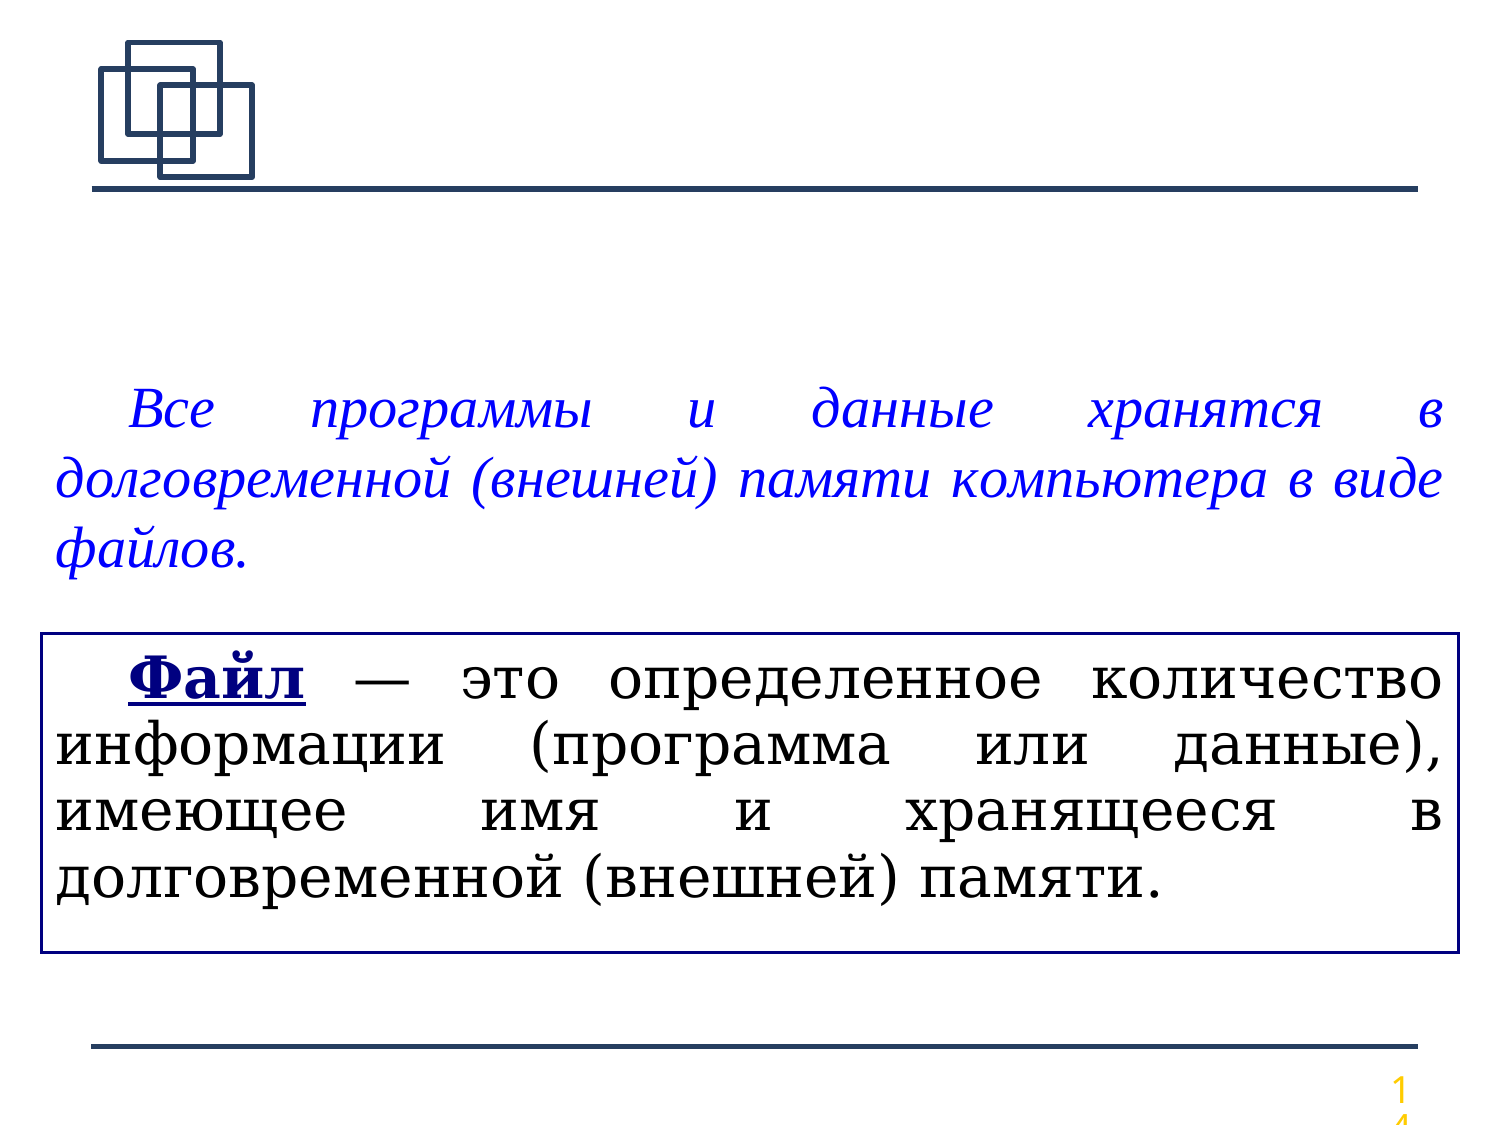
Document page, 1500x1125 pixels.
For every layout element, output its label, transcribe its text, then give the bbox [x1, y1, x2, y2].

list Все программы и данные хранятся в долговременной (внешней) памяти компьютера в виде файлов. Файл — это определенное количество информации (программа или данные), имеющее имя и хранящееся в долговременной (внешней) памяти. [43, 635, 1457, 951]
list Все программы и данные хранятся в долговременной (внешней) памяти компьютера в виде файлов. Файл — это определенное количество информации (программа или данные), имеющее имя и хранящееся в долговременной (внешней) памяти. [41, 954, 1459, 1114]
list Все программы и данные хранятся в долговременной (внешней) памяти компьютера в виде файлов. Файл — это определенное количество информации (программа или данные), имеющее имя и хранящееся в долговременной (внешней) памяти. [41, 361, 1459, 632]
